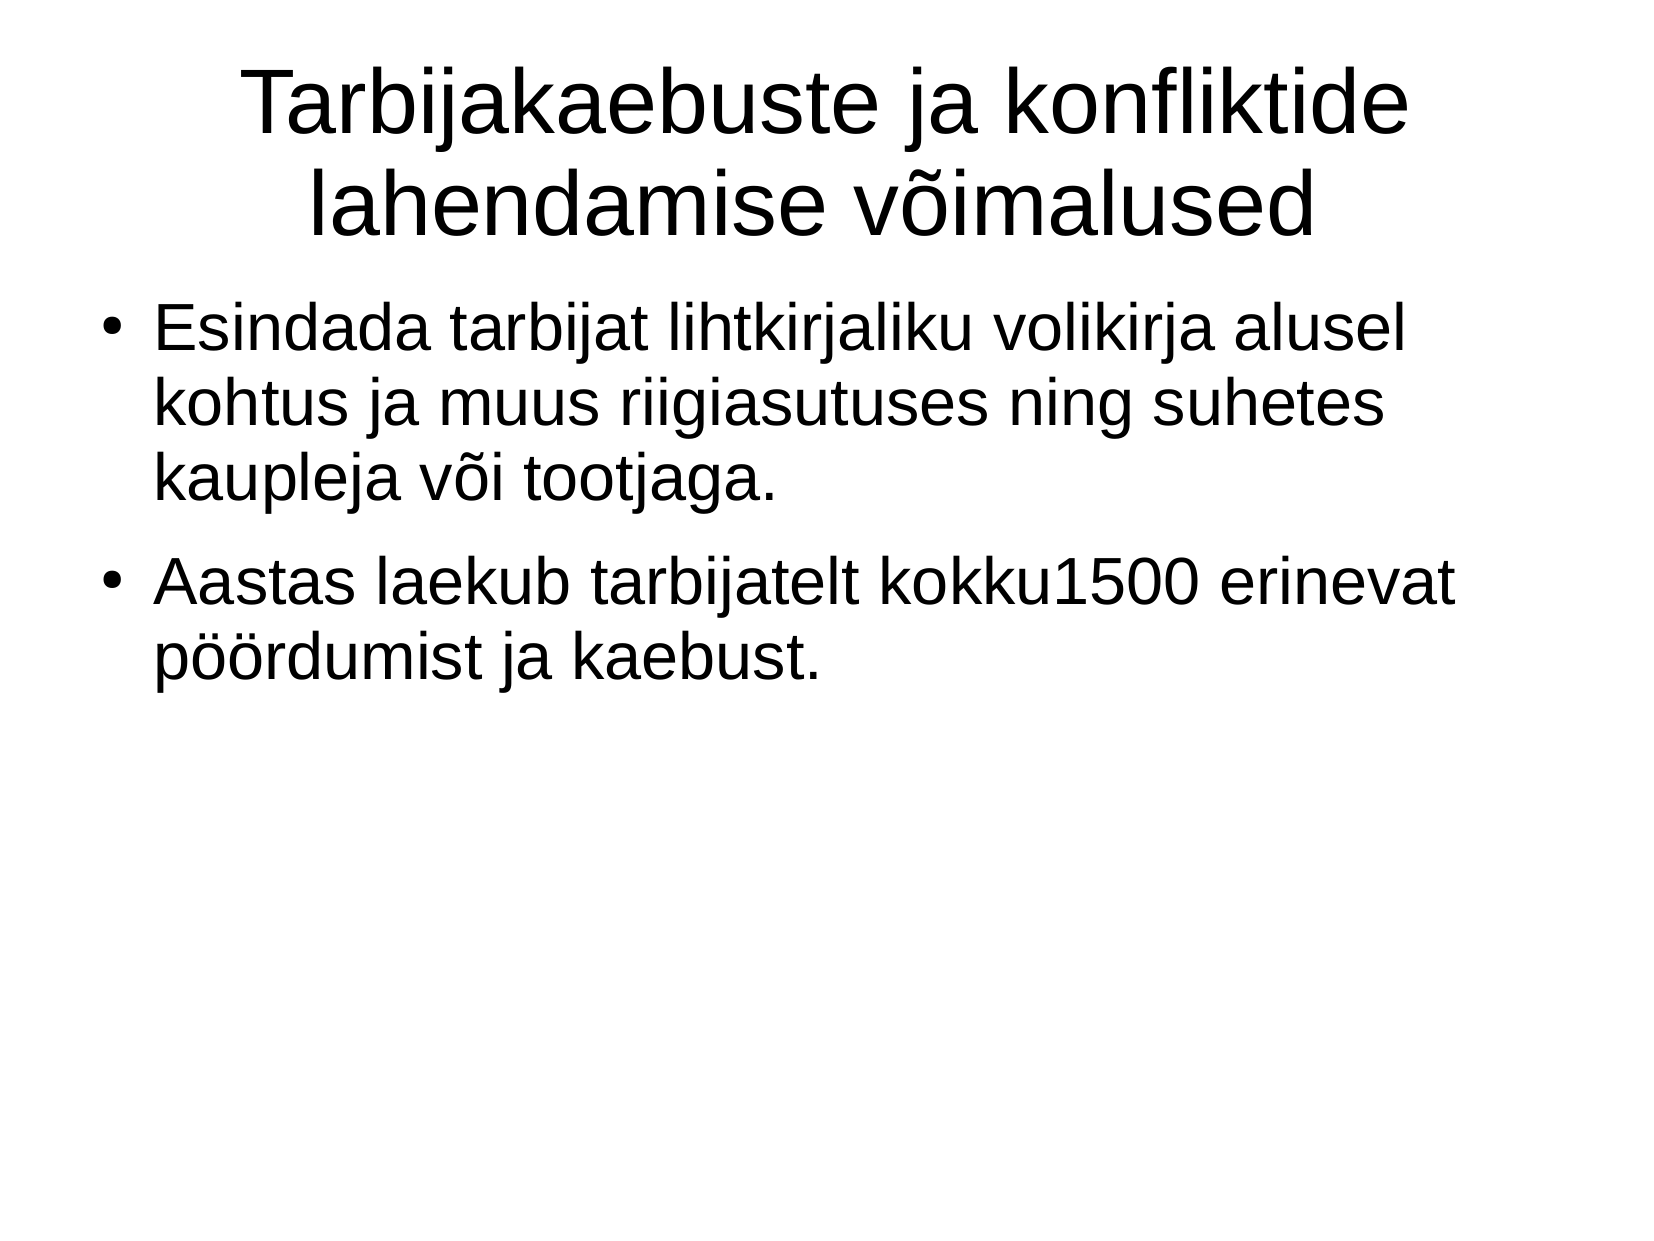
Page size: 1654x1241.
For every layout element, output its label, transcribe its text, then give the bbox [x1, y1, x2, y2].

title Tarbijakaebuste ja konfliktide lahendamise võimalused [82, 49, 1571, 257]
list Esindada tarbijat lihtkirjaliku volikirja alusel kohtus ja muus riigiasutuses ning suhetes kaupleja või tootjaga. Aastas laekub tarbijatelt kokku1500 erinevat pöördumist ja kaebust. [82, 290, 1538, 1010]
